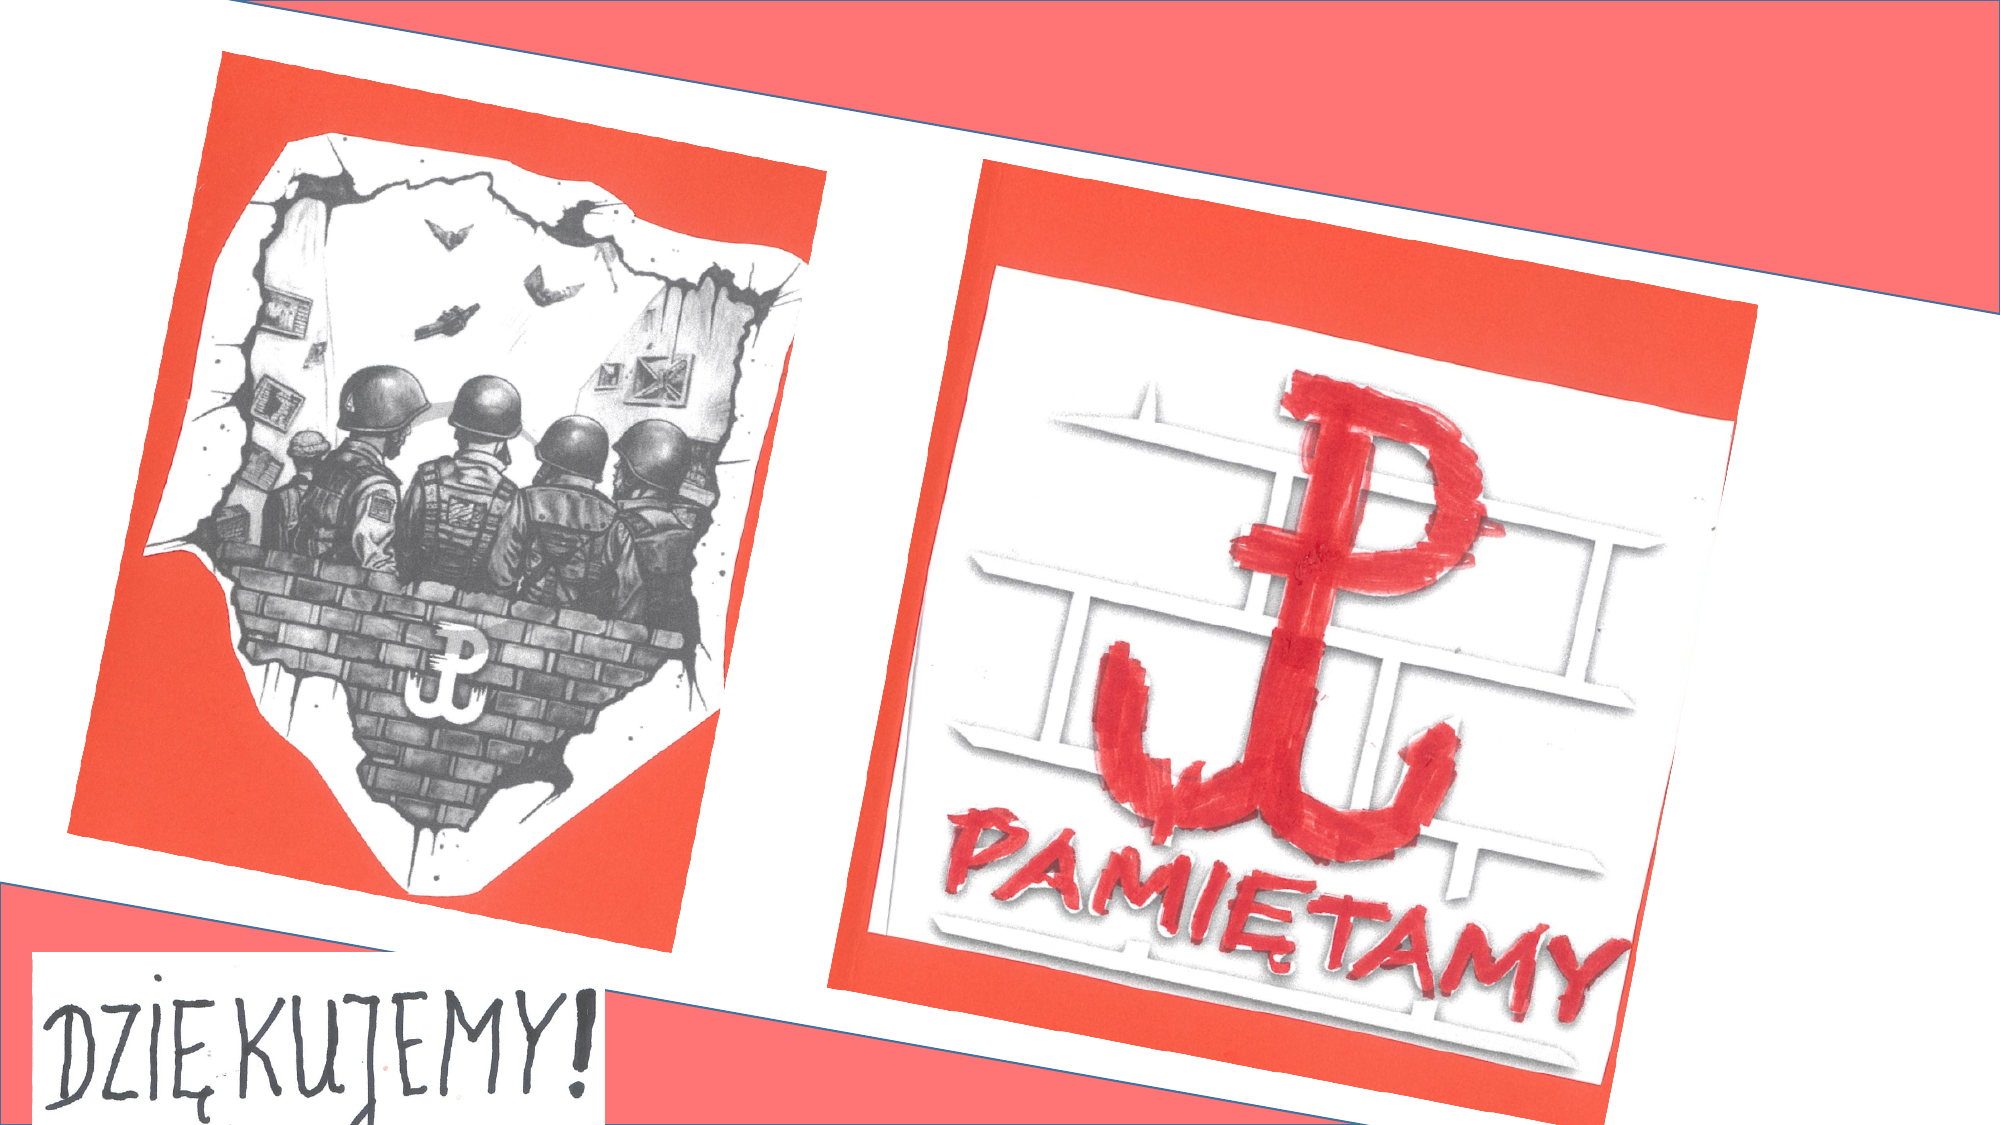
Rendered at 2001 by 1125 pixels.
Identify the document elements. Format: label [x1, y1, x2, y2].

picture [826, 158, 1758, 1125]
picture [66, 50, 827, 954]
text_box [0, 0, 2000, 1125]
picture [32, 953, 605, 1125]
